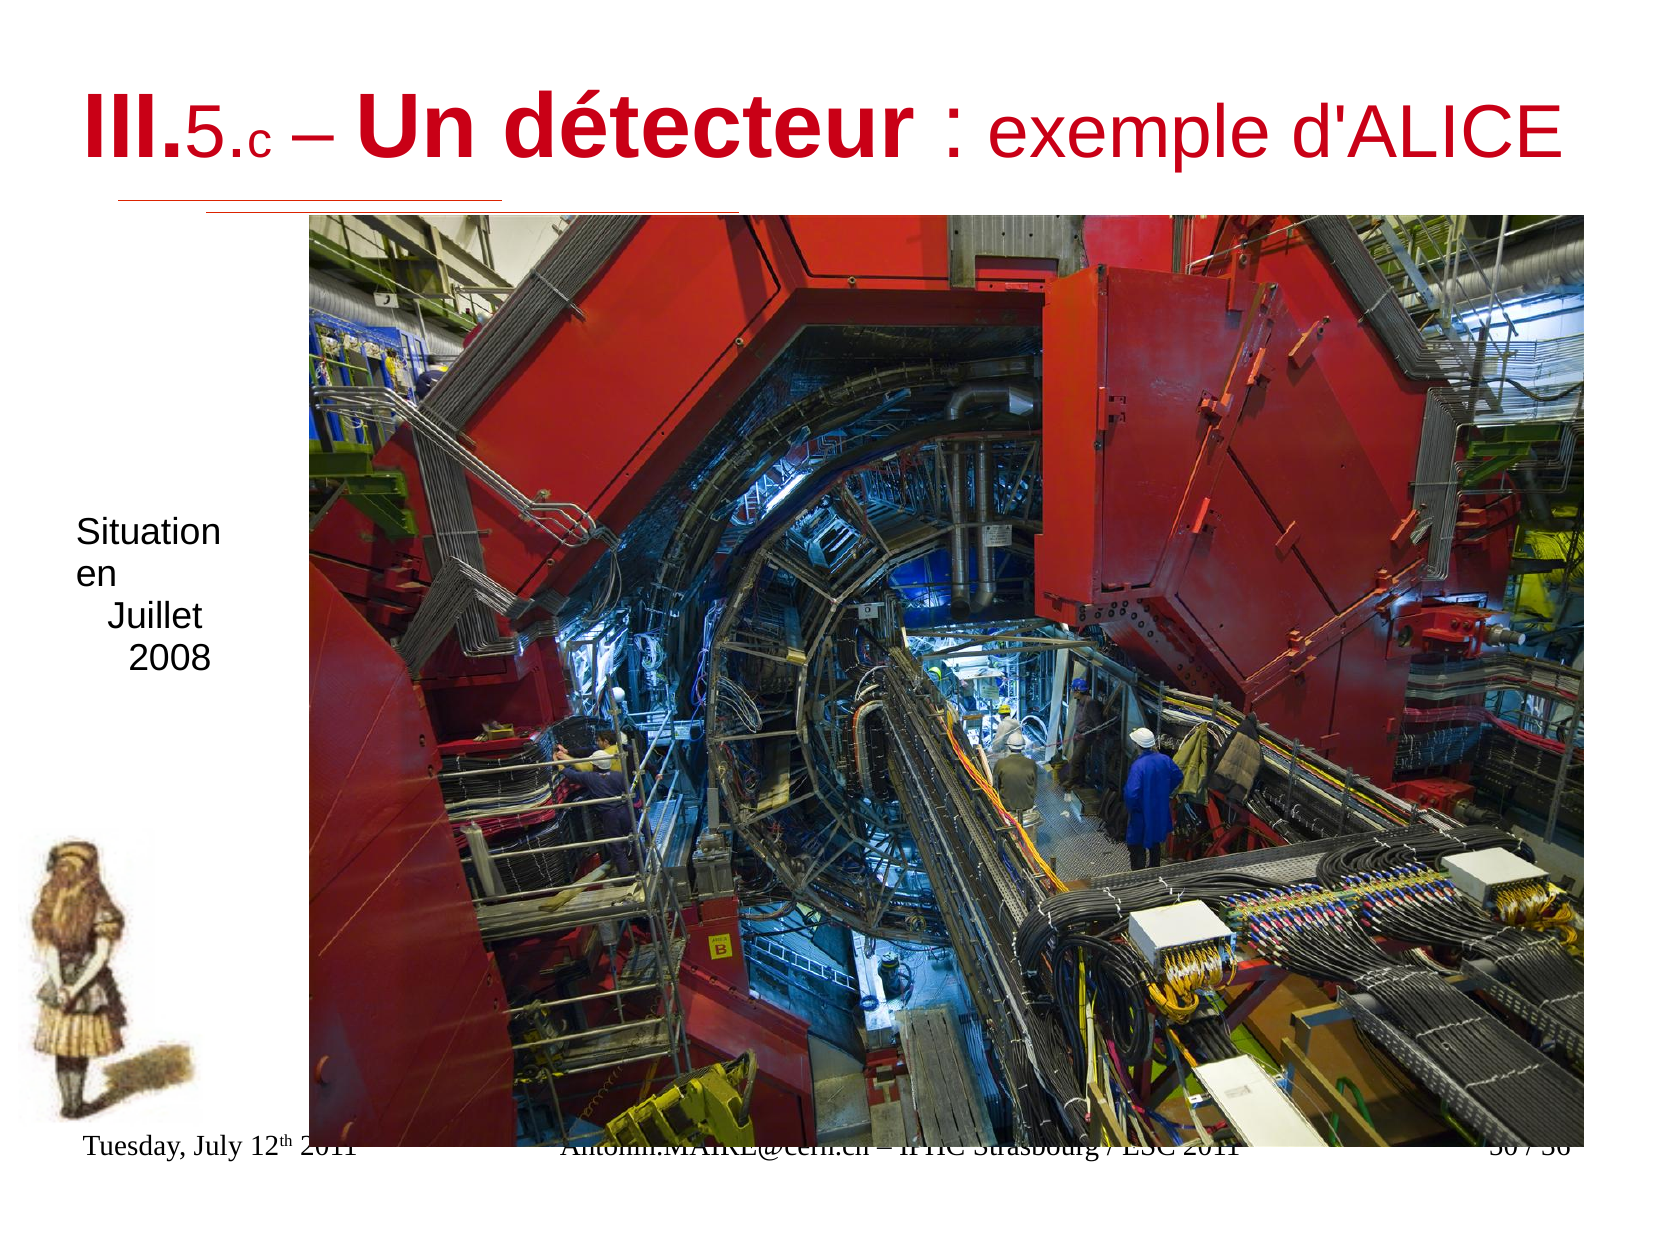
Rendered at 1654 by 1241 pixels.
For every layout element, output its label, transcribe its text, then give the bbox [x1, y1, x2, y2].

picture [18, 815, 205, 1127]
text_box Situation en Juillet 2008 [61, 502, 237, 686]
picture [309, 215, 1584, 1147]
title III.5.c – Un détecteur : exemple d'ALICE [82, 42, 1615, 210]
